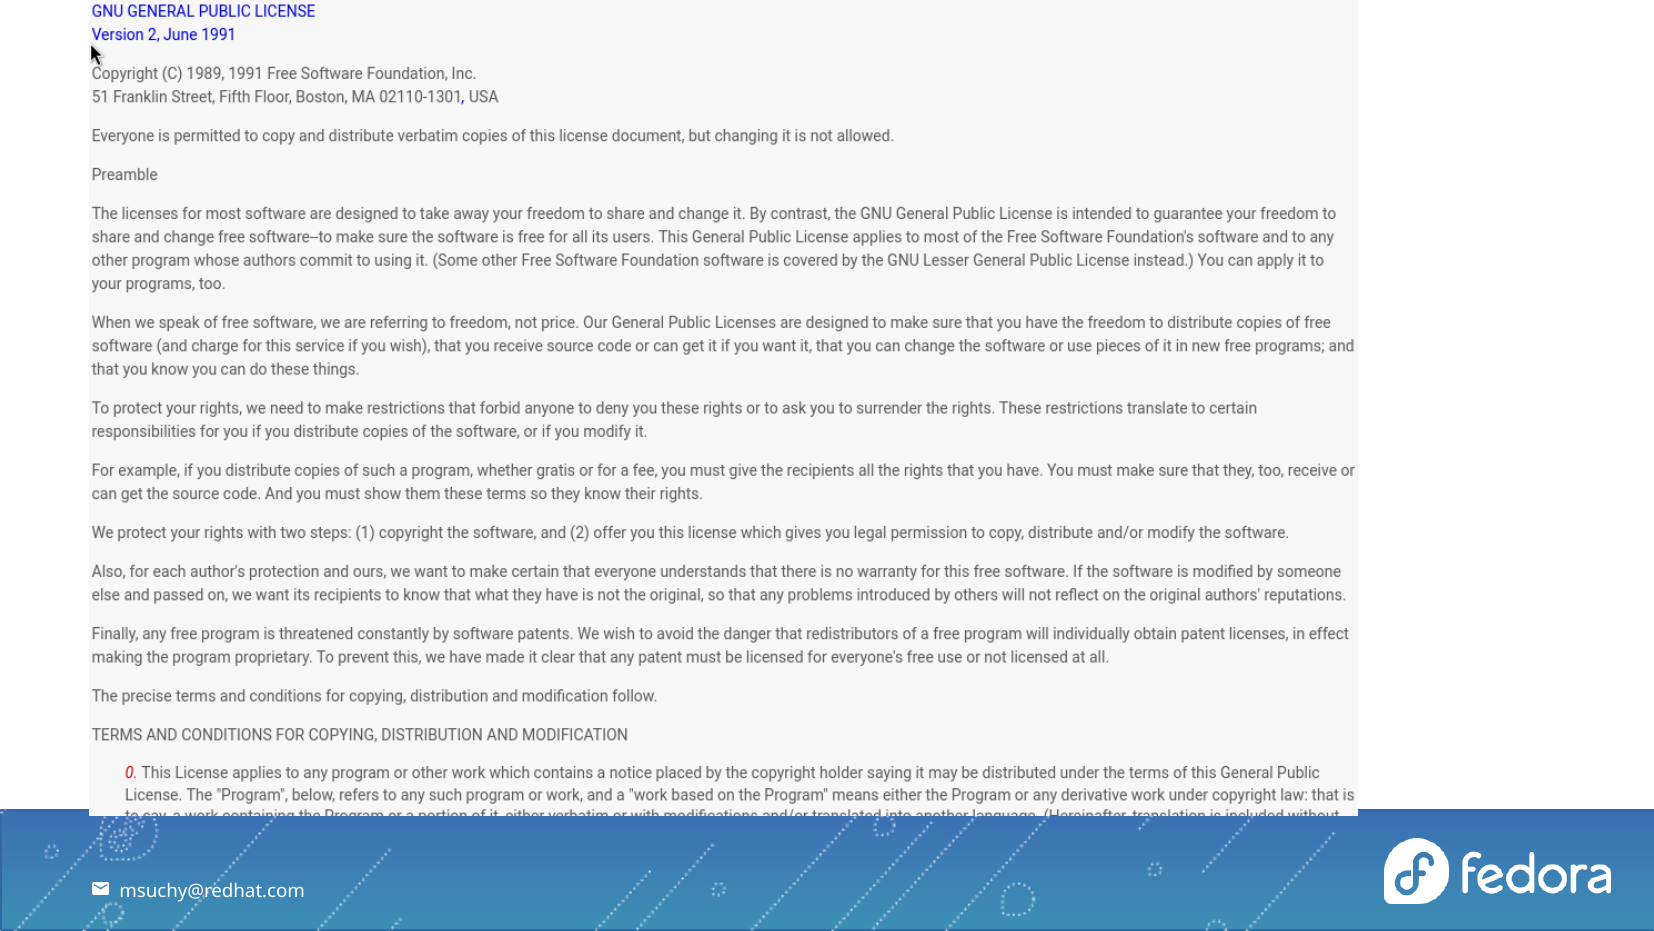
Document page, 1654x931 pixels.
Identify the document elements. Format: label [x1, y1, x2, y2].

picture [0, 0, 1374, 931]
picture [1384, 838, 1611, 904]
